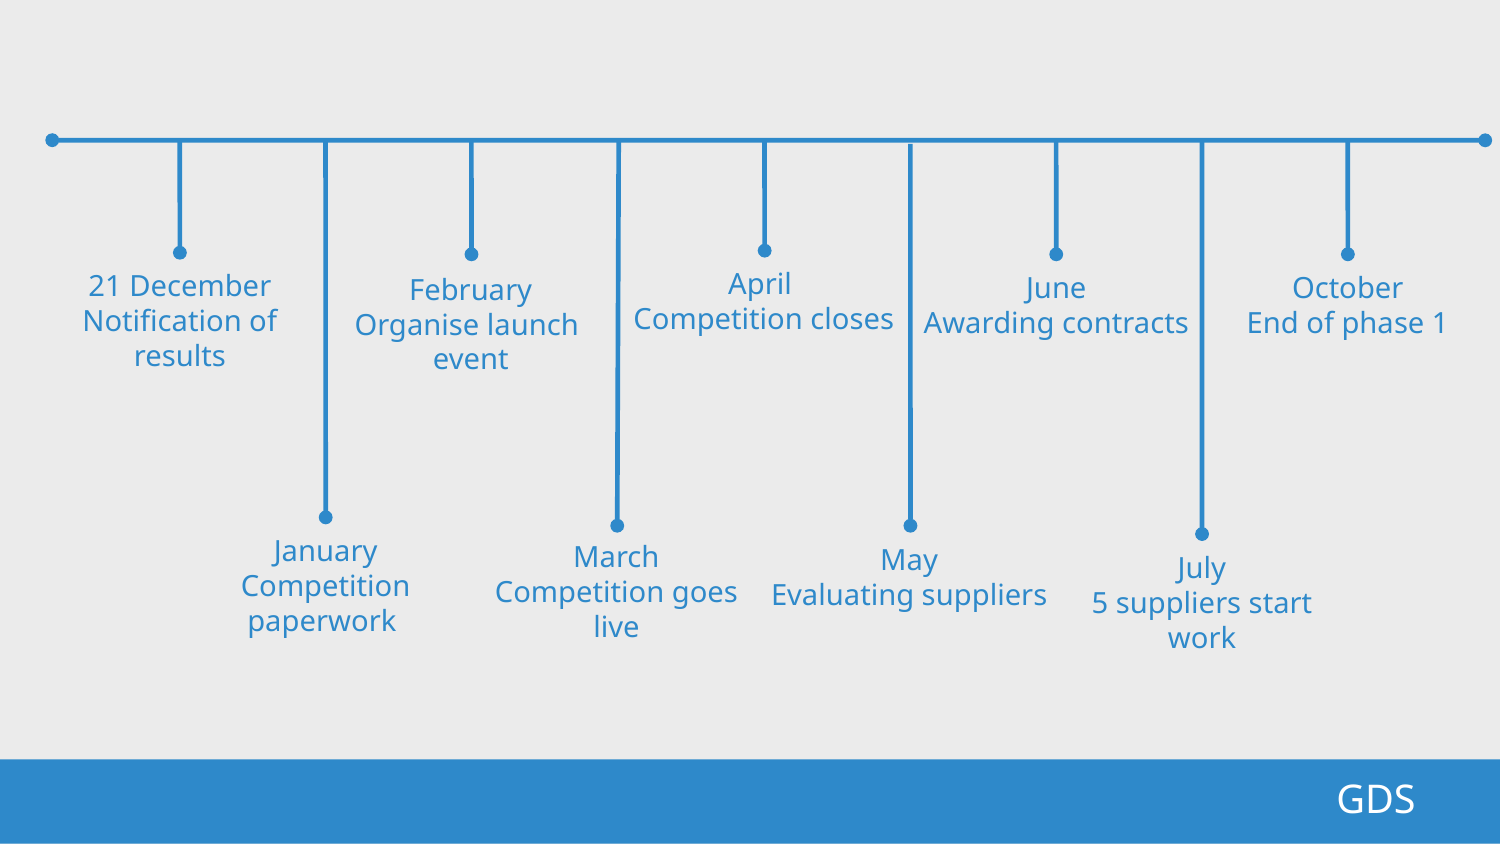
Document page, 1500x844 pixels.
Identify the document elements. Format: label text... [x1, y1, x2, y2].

text_box 21 December Notification of results [43, 252, 317, 355]
text_box February Organise launch event [316, 255, 323, 358]
text_box May Evaluating suppliers [754, 525, 1064, 656]
text_box October End of phase 1 [1223, 254, 1473, 357]
text_box February Organise launch event [328, 255, 626, 358]
text_box March Competition goes live [461, 523, 772, 654]
text_box June Awarding contracts [901, 254, 1211, 357]
text_box January Competition paperwork [170, 517, 481, 620]
text_box April Competition closes [609, 250, 919, 353]
text_box July 5 suppliers start work [1047, 534, 1357, 665]
